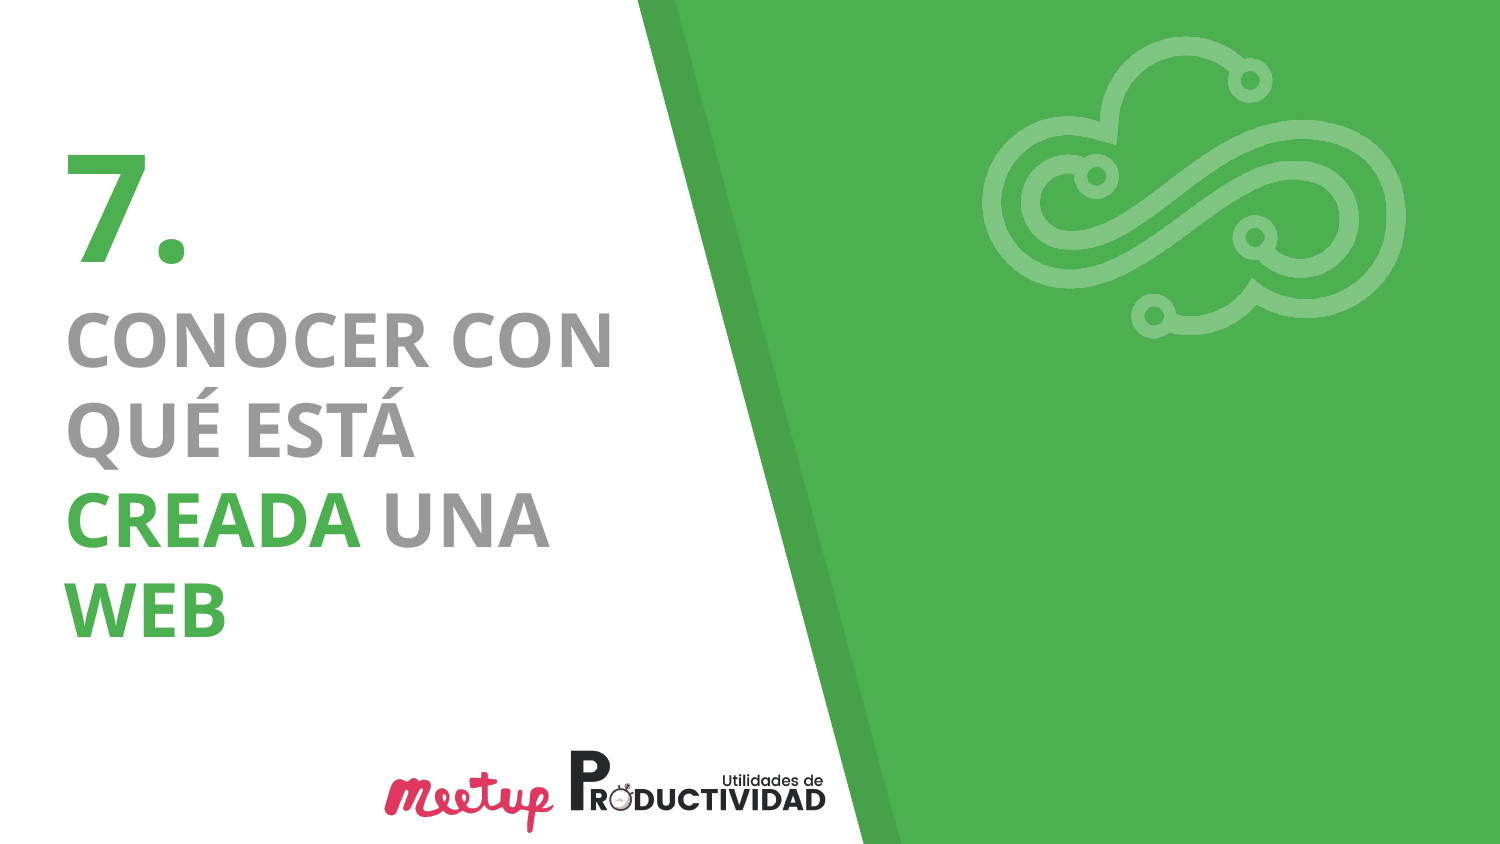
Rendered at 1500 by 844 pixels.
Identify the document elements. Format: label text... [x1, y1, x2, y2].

picture [974, 22, 1411, 350]
title 7. CONOCER CON QUÉ ESTÁ CREADA UNA WEB [49, 176, 713, 668]
picture [567, 746, 828, 811]
picture [383, 769, 556, 835]
